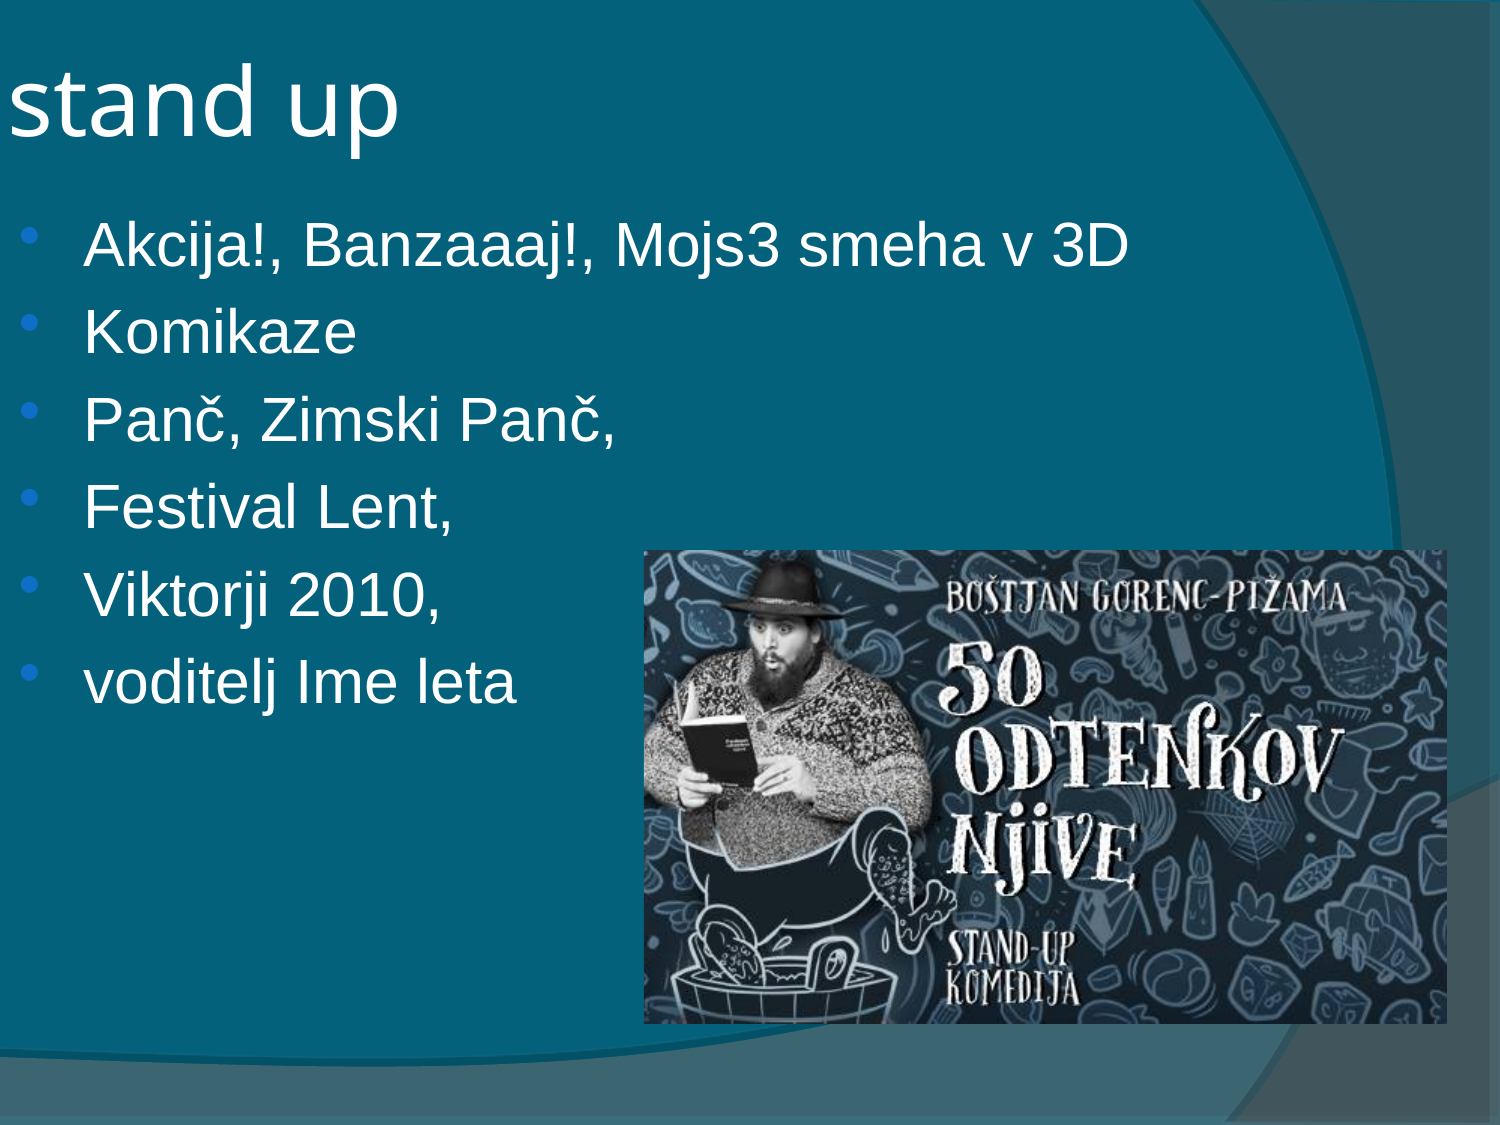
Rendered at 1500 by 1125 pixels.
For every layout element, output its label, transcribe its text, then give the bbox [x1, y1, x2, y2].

list Akcija!, Banzaaaj!, Mojs3 smeha v 3D Komikaze Panč, Zimski Panč, Festival Lent, Viktorji 2010, voditelj Ime leta [0, 196, 1500, 1125]
title stand up [0, 0, 1500, 196]
picture [644, 550, 1447, 1024]
